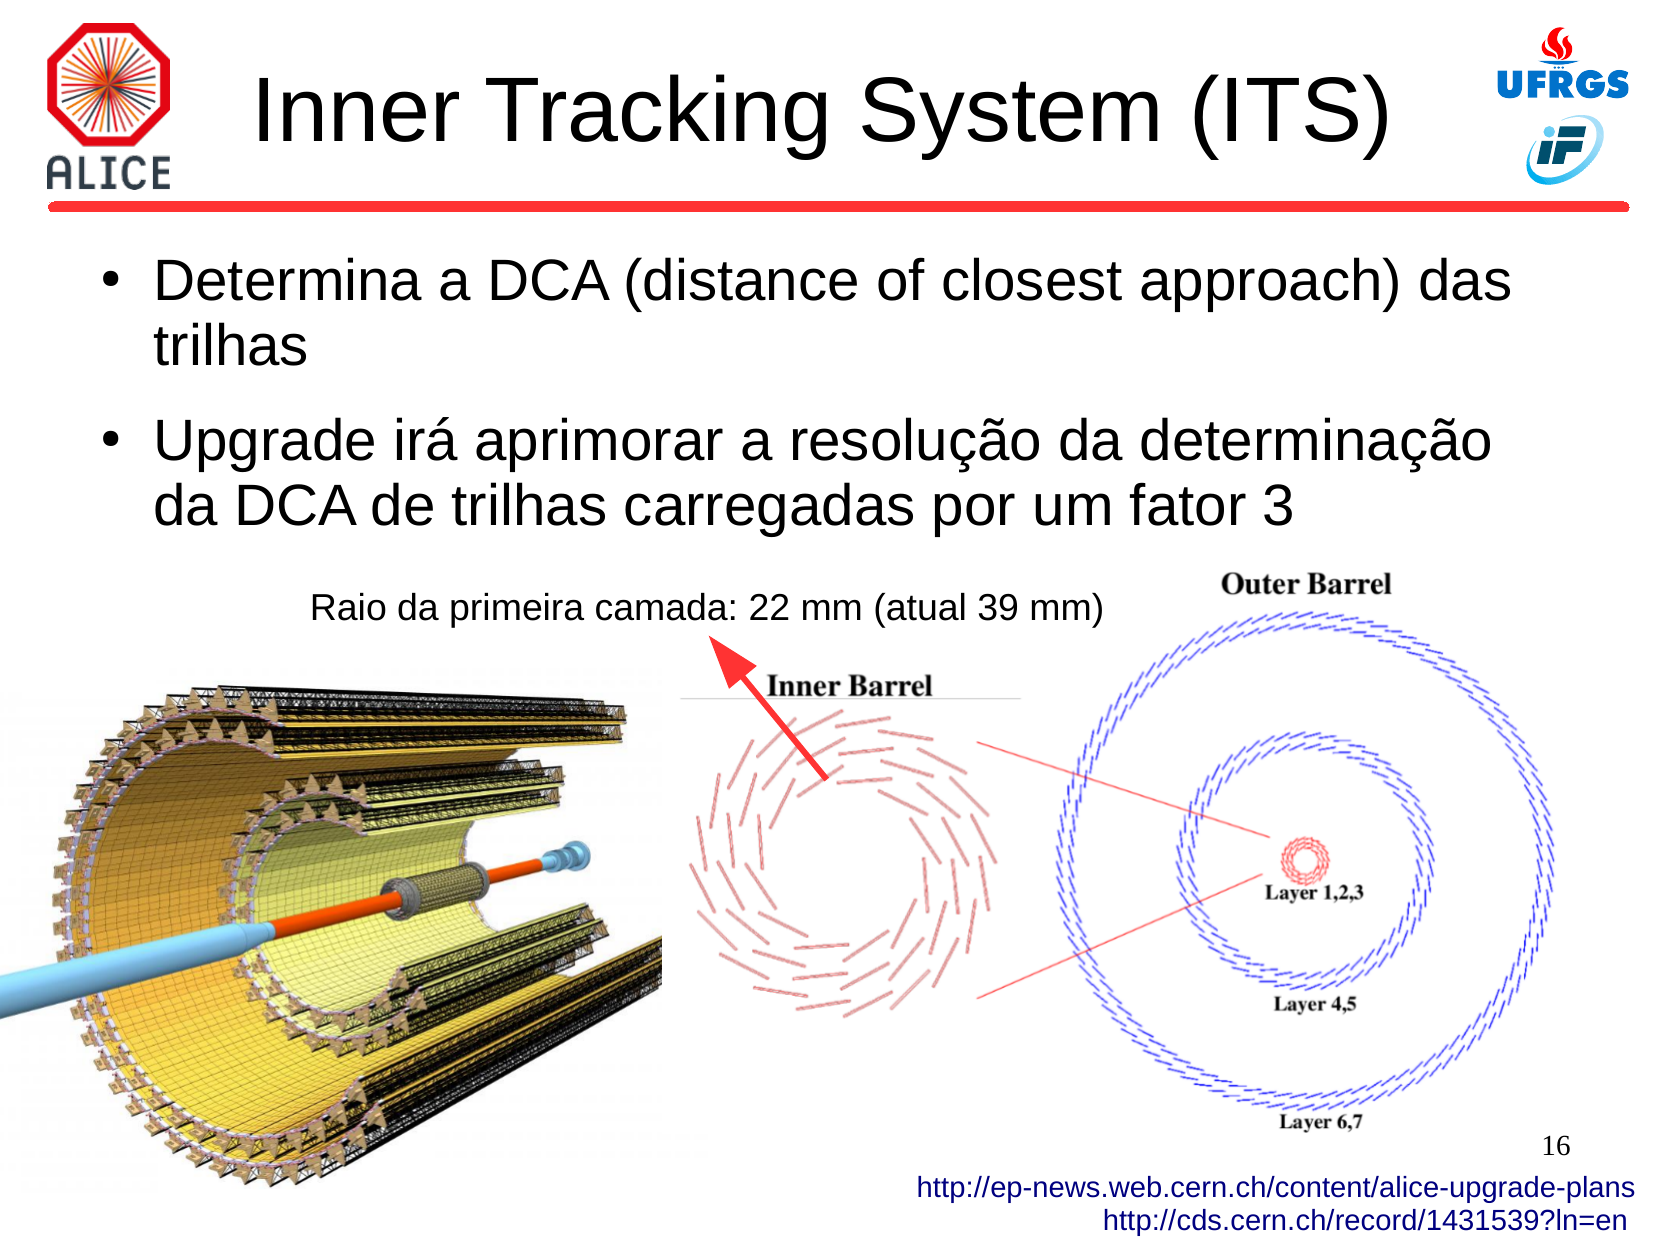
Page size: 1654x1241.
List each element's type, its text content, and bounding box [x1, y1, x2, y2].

text_box Raio da primeira camada: 22 mm (atual 39 mm) [295, 578, 1120, 636]
picture [47, 23, 170, 190]
picture [1542, 176, 1558, 185]
title Inner Tracking System (ITS) [193, 5, 1453, 213]
picture [1497, 27, 1629, 103]
text_box http://ep-news.web.cern.ch/content/alice-upgrade-plans http://cds.cern.ch/record/1431539?ln=en [702, 1163, 1652, 1241]
list Determina a DCA (distance of closest approach) das trilhas Upgrade irá aprimorar a resolução da determinação da DCA de trilhas carregadas por um fator 3 [82, 248, 1571, 1016]
picture [0, 668, 1559, 1193]
picture [1526, 153, 1531, 162]
